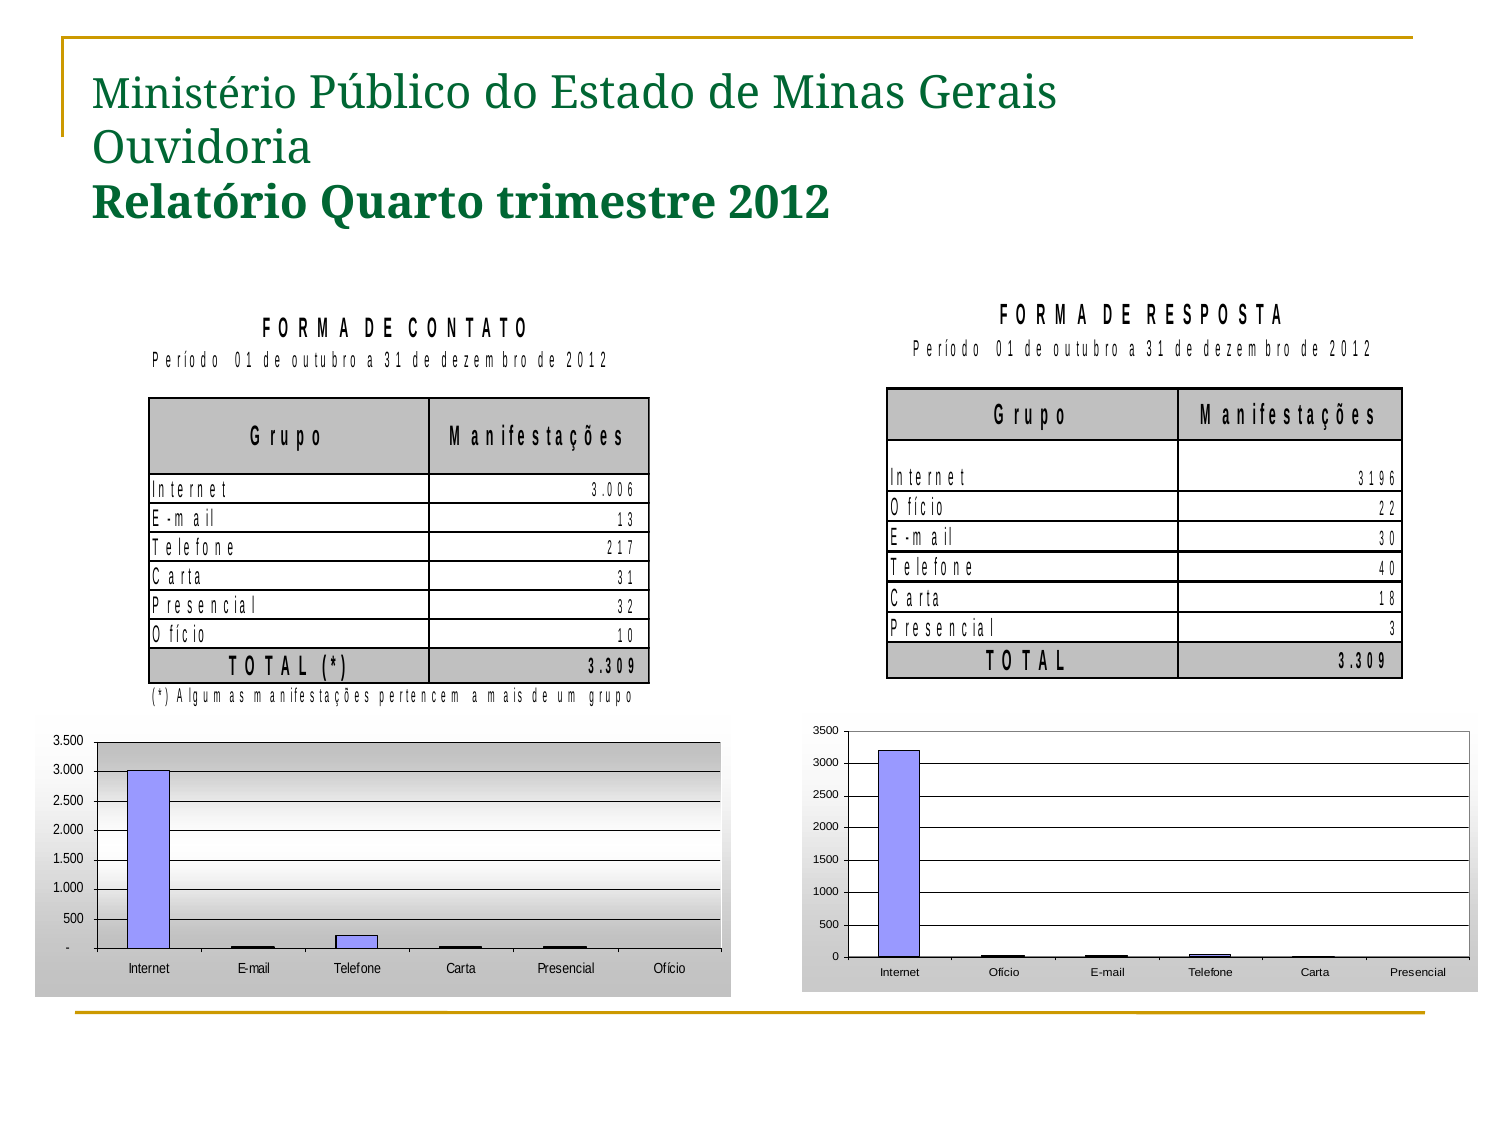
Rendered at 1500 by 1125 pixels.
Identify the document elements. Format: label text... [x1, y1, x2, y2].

chart [797, 708, 1484, 997]
chart [885, 295, 1404, 680]
text_box Ministério Público do Estado de Minas Gerais Ouvidoria Relatório Quarto trimestre 2012 [76, 0, 1427, 187]
chart [29, 310, 739, 1004]
